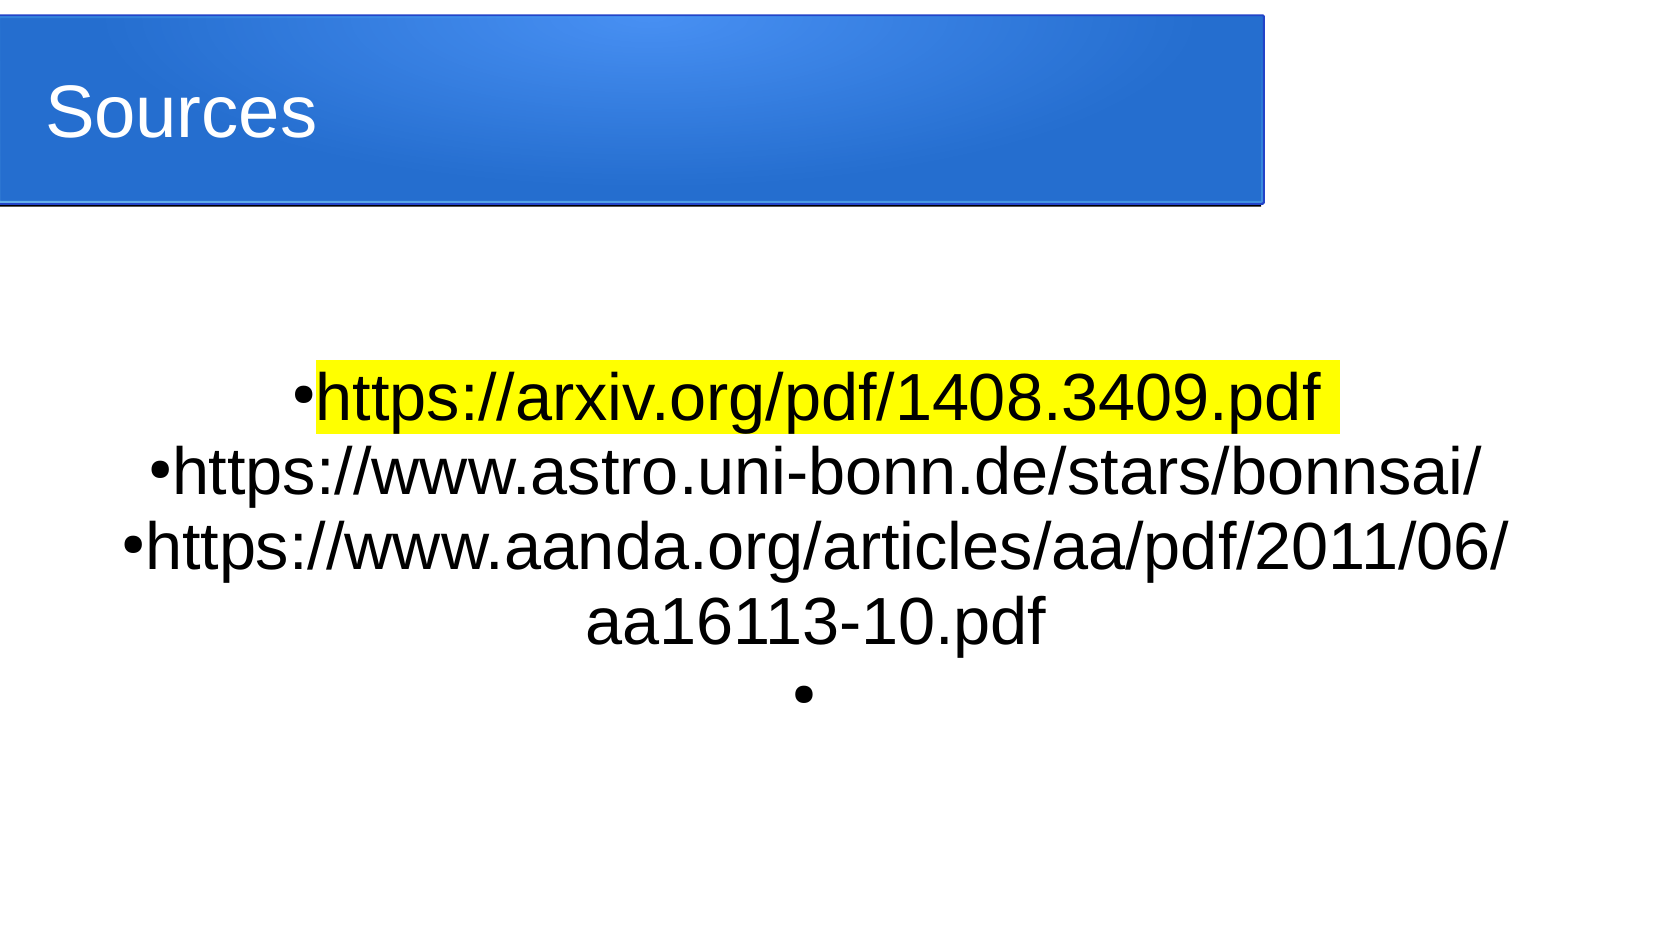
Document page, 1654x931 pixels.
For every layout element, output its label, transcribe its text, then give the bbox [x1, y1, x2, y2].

subtitle https://arxiv.org/pdf/1408.3409.pdf https://www.astro.uni-bonn.de/stars/bonnsai/ https://www.aanda.org/articles/aa/pdf/2011/06/aa16113-10.pdf [71, 210, 1561, 883]
title Sources [45, 29, 1261, 196]
